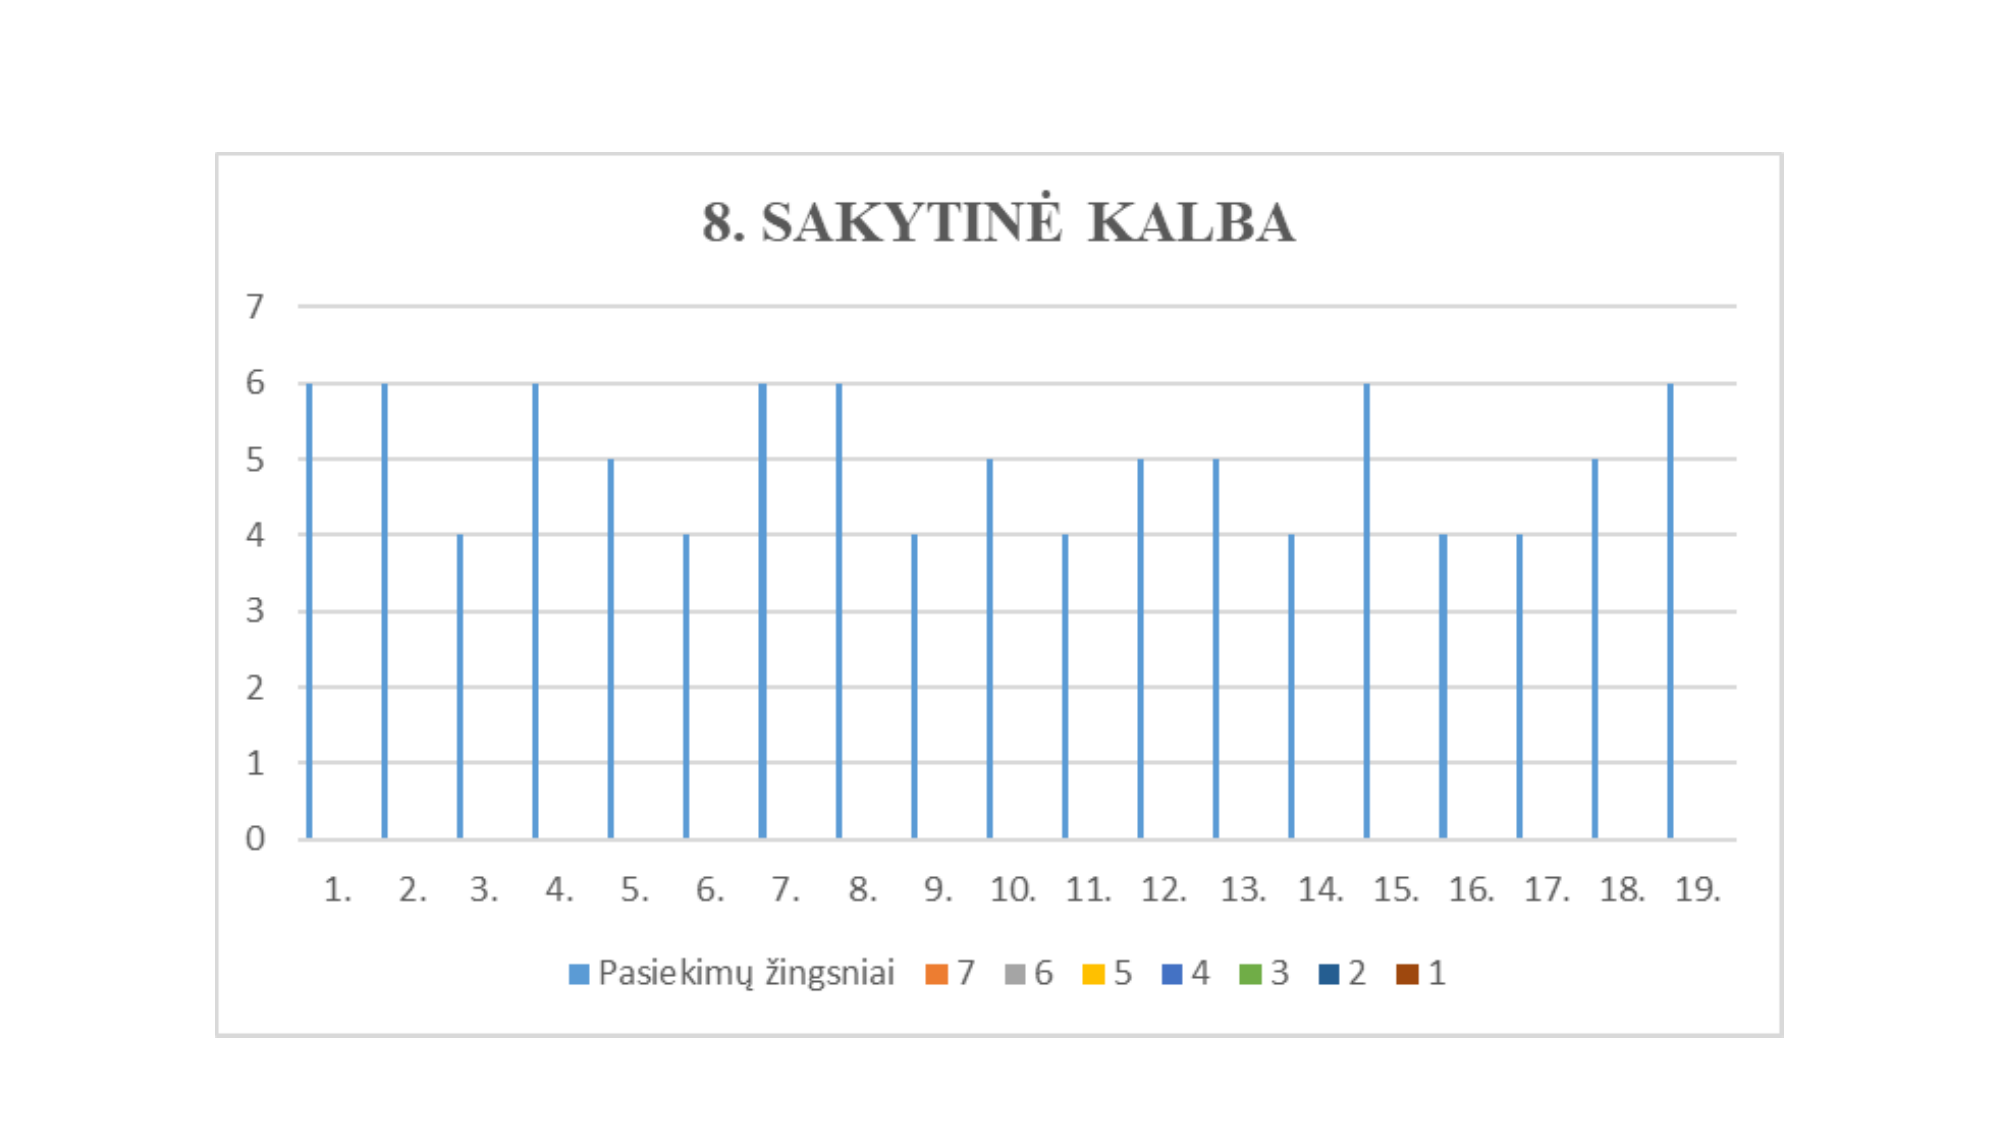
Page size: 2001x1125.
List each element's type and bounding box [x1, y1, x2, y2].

picture [215, 152, 1784, 1038]
